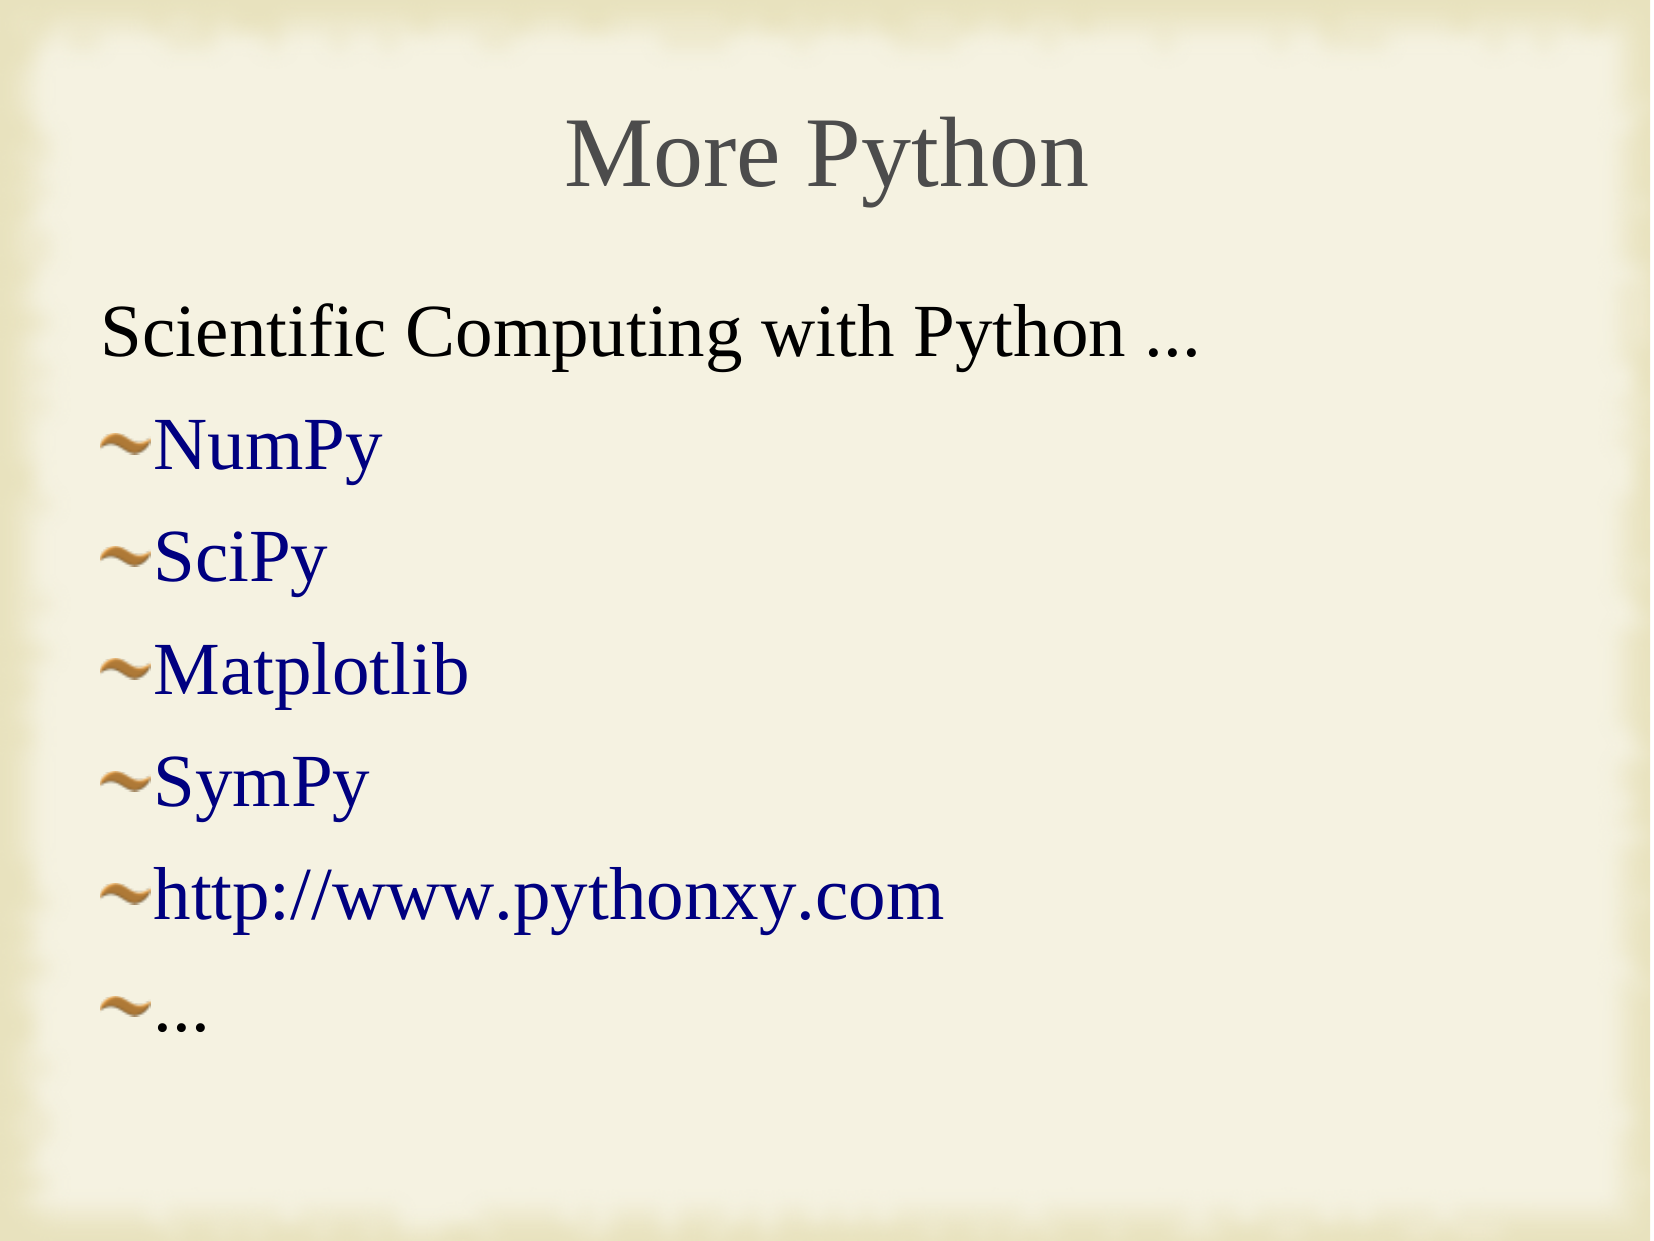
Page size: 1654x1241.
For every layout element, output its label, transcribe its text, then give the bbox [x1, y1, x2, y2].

list Scientific Computing with Python ... NumPy SciPy Matplotlib SymPy http://www.pythonxy.com ... [82, 290, 1571, 1109]
picture [0, 0, 1651, 1241]
title More Python [82, 49, 1571, 257]
